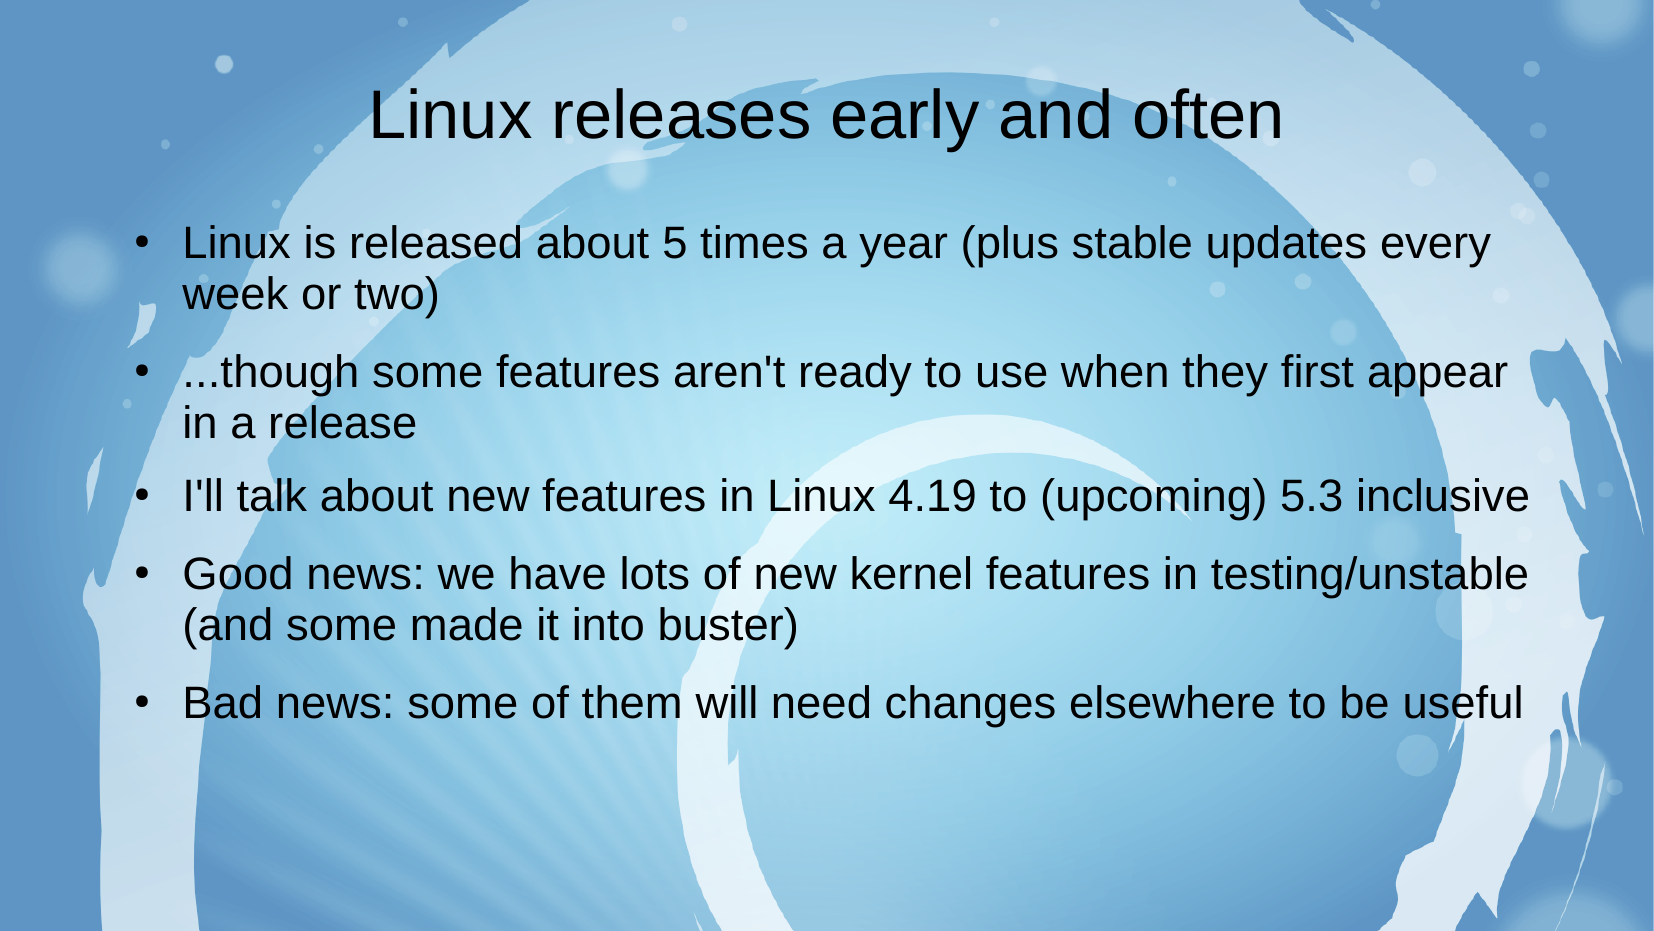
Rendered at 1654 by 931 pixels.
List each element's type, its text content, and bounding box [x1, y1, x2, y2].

title Linux releases early and often [118, 37, 1536, 193]
picture [0, 0, 1654, 931]
list Linux is released about 5 times a year (plus stable updates every week or two) ...though some features aren't ready to use when they first appear in a release I'll talk about new features in Linux 4.19 to (upcoming) 5.3 inclusive Good news: we have lots of new kernel features in testing/unstable (and some made it into buster) Bad news: some of them will need changes elsewhere to be useful [118, 217, 1536, 832]
